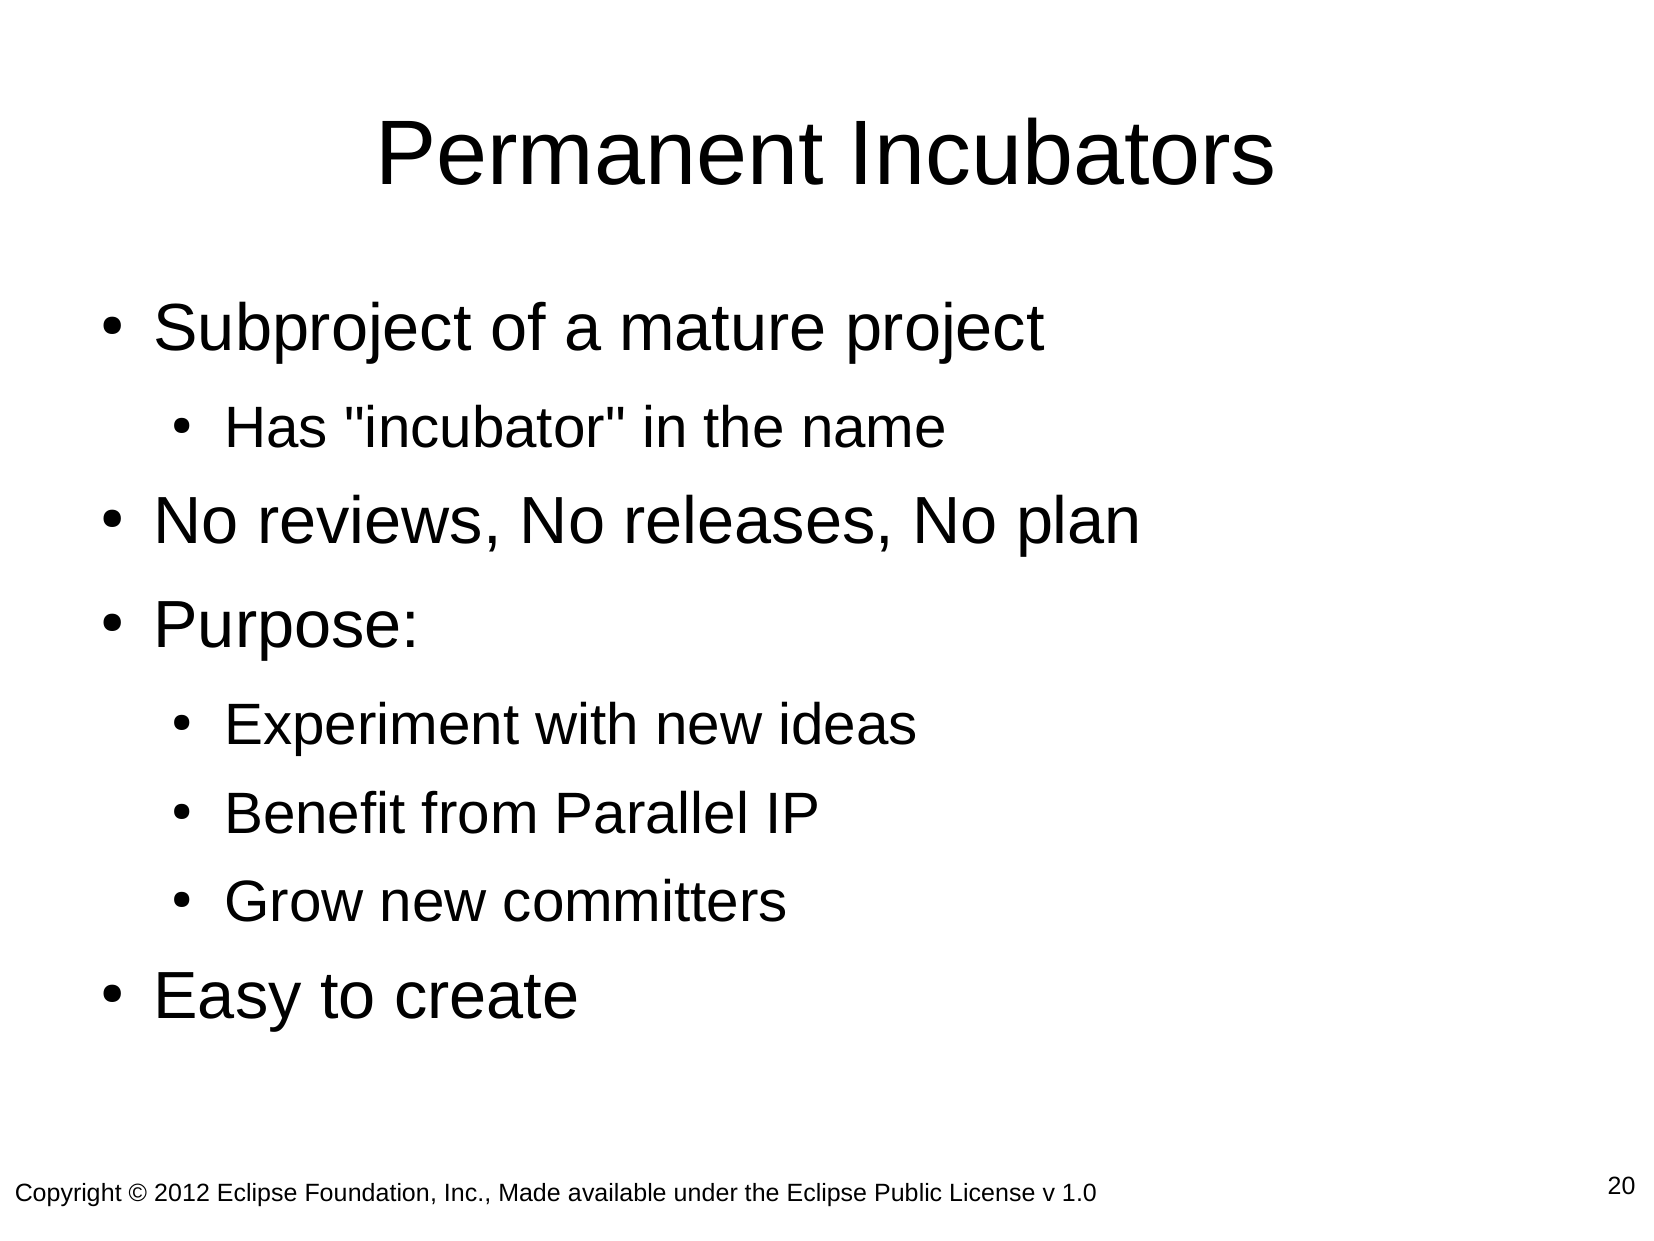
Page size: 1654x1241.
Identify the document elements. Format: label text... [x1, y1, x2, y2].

list Subproject of a mature project Has "incubator" in the name No reviews, No releases, No plan Purpose: Experiment with new ideas Benefit from Parallel IP Grow new committers Easy to create [82, 290, 1571, 1109]
title Permanent Incubators [82, 49, 1571, 257]
